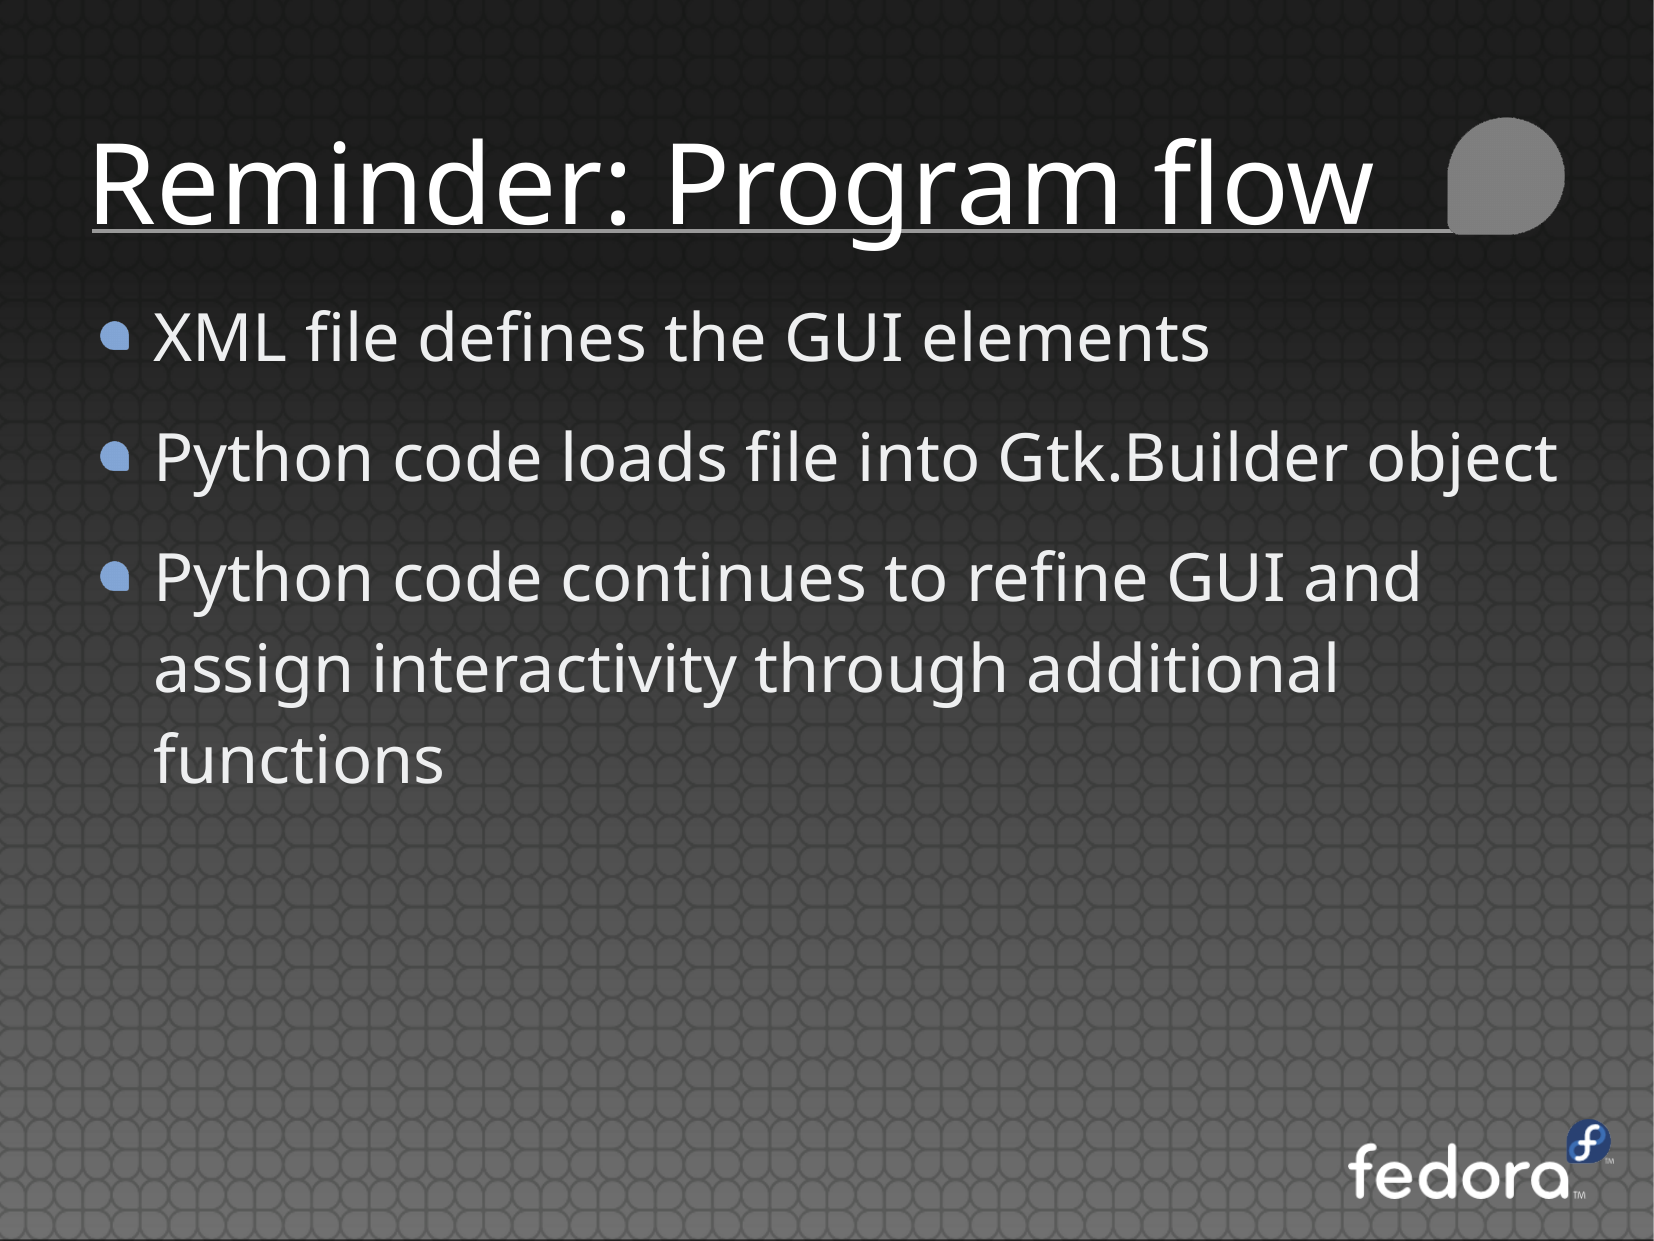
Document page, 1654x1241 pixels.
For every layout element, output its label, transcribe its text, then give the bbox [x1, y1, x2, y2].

title Reminder: Program flow [86, 112, 1576, 249]
picture [0, 0, 1654, 1241]
list XML file defines the GUI elements Python code loads file into Gtk.Builder object Python code continues to refine GUI and assign interactivity through additional functions [82, 290, 1571, 1109]
